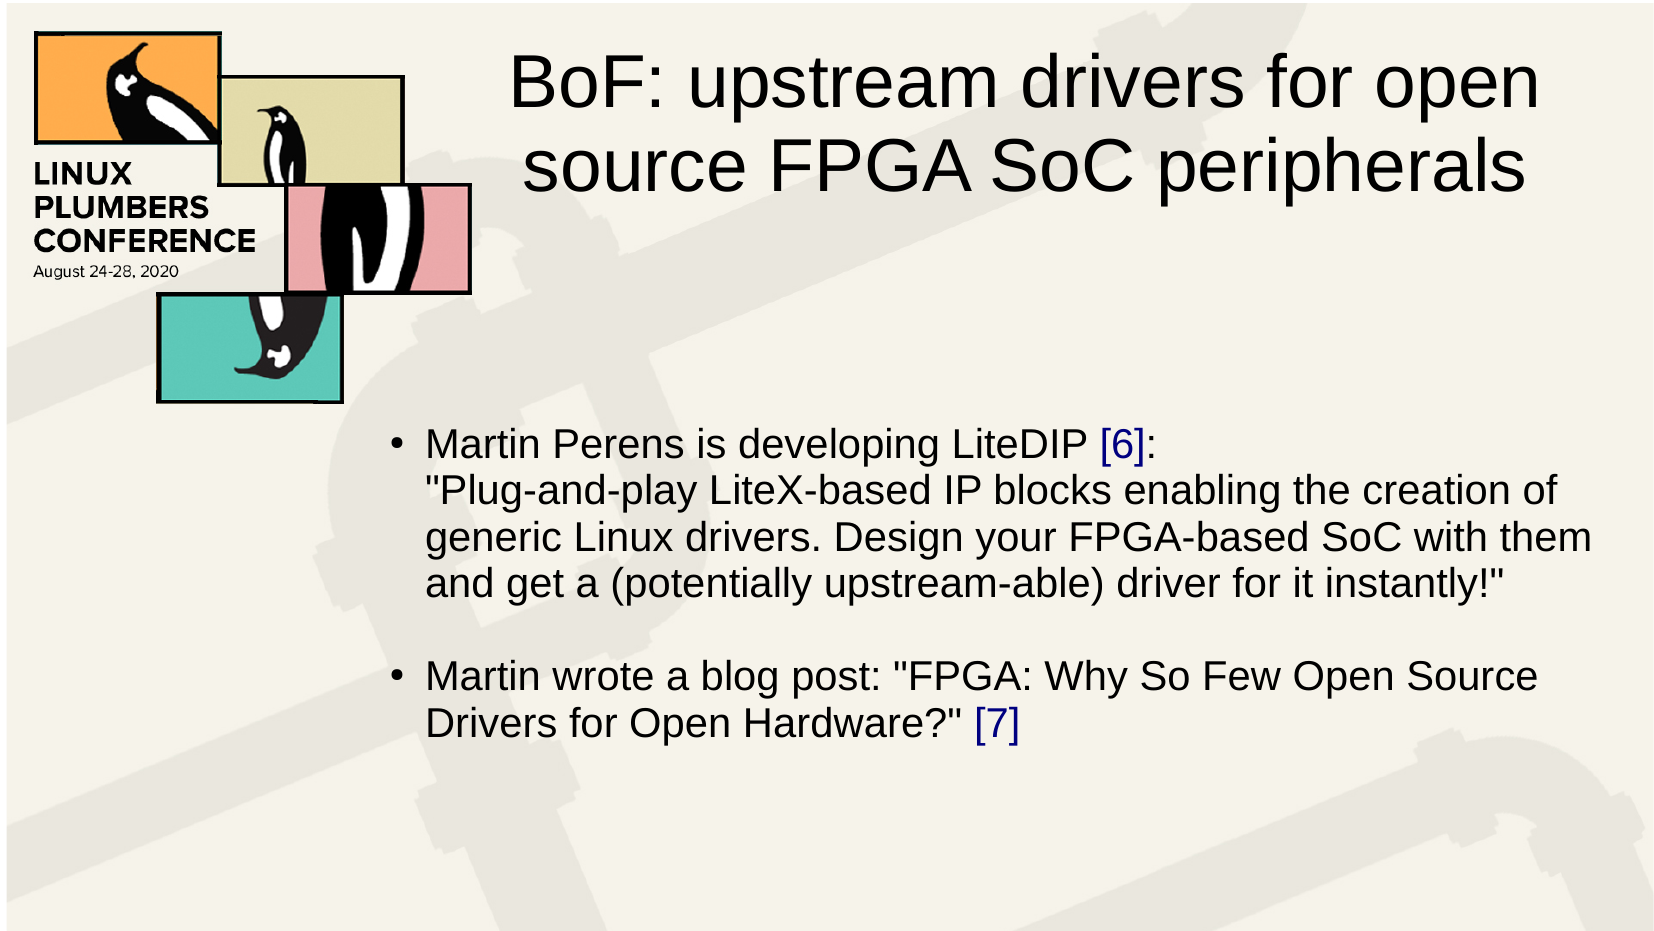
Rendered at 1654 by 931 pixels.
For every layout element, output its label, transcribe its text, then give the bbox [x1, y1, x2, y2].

title BoF: upstream drivers for open source FPGA SoC peripherals [480, 37, 1571, 210]
picture [6, 3, 1654, 931]
subtitle Martin Perens is developing LiteDIP [6]: "Plug-and-play LiteX-based IP blocks enabling the creation of generic Linux drivers. Design your FPGA-based SoC with them and get a (potentially upstream-able) driver for it instantly!" Martin wrote a blog post: "FPGA: Why So Few Open Source Drivers for Open Hardware?" [7] [389, 311, 1601, 810]
